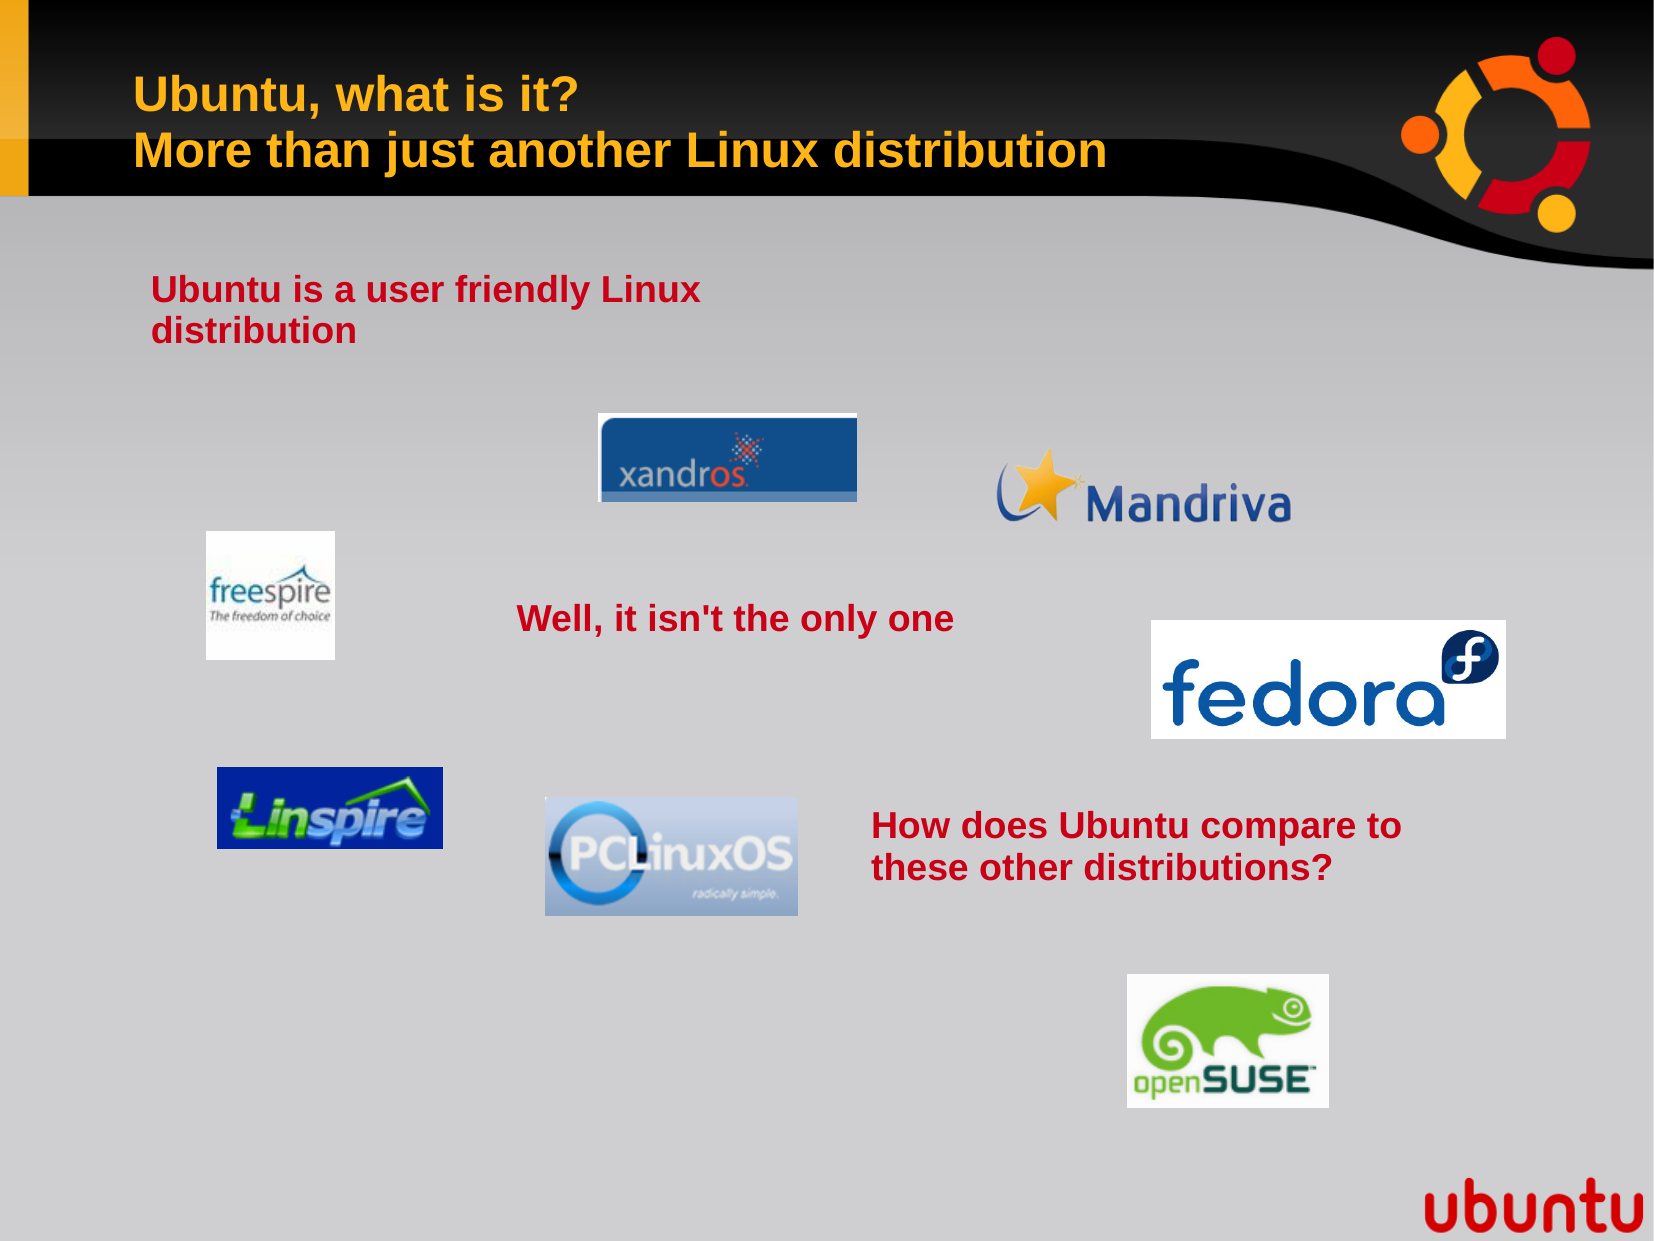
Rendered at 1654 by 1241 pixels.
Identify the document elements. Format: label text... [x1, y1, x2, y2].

picture [0, 0, 1654, 1241]
text_box How does Ubuntu compare to these other distributions? [856, 797, 1477, 897]
text_box Ubuntu is a user friendly Linux distribution [136, 260, 934, 360]
text_box Ubuntu, what is it? More than just another Linux distribution [118, 59, 1211, 186]
text_box Well, it isn't the only one [501, 590, 1123, 648]
